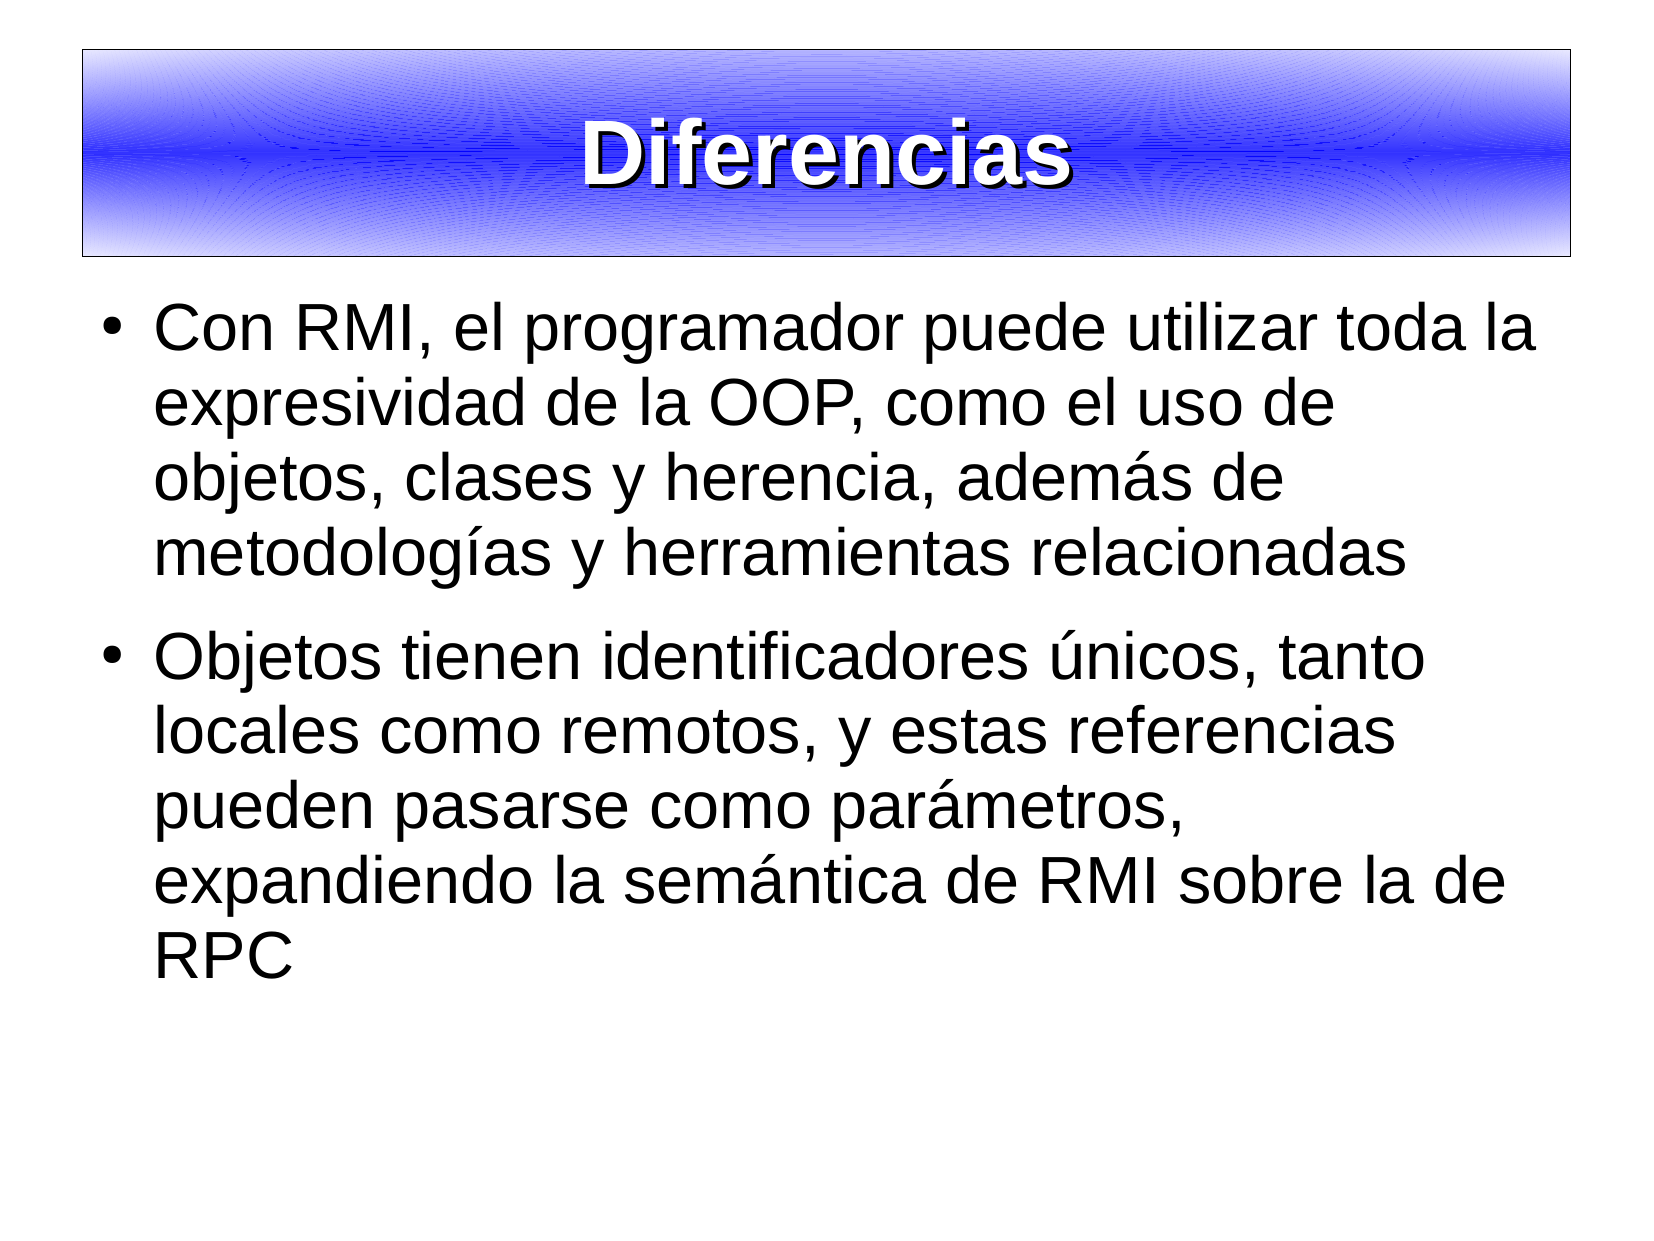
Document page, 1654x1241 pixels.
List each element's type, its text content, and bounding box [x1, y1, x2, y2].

title Diferencias [82, 49, 1571, 257]
list Con RMI, el programador puede utilizar toda la expresividad de la OOP, como el uso de objetos, clases y herencia, además de metodologías y herramientas relacionadas Objetos tienen identificadores únicos, tanto locales como remotos, y estas referencias pueden pasarse como parámetros, expandiendo la semántica de RMI sobre la de RPC [82, 290, 1571, 1109]
